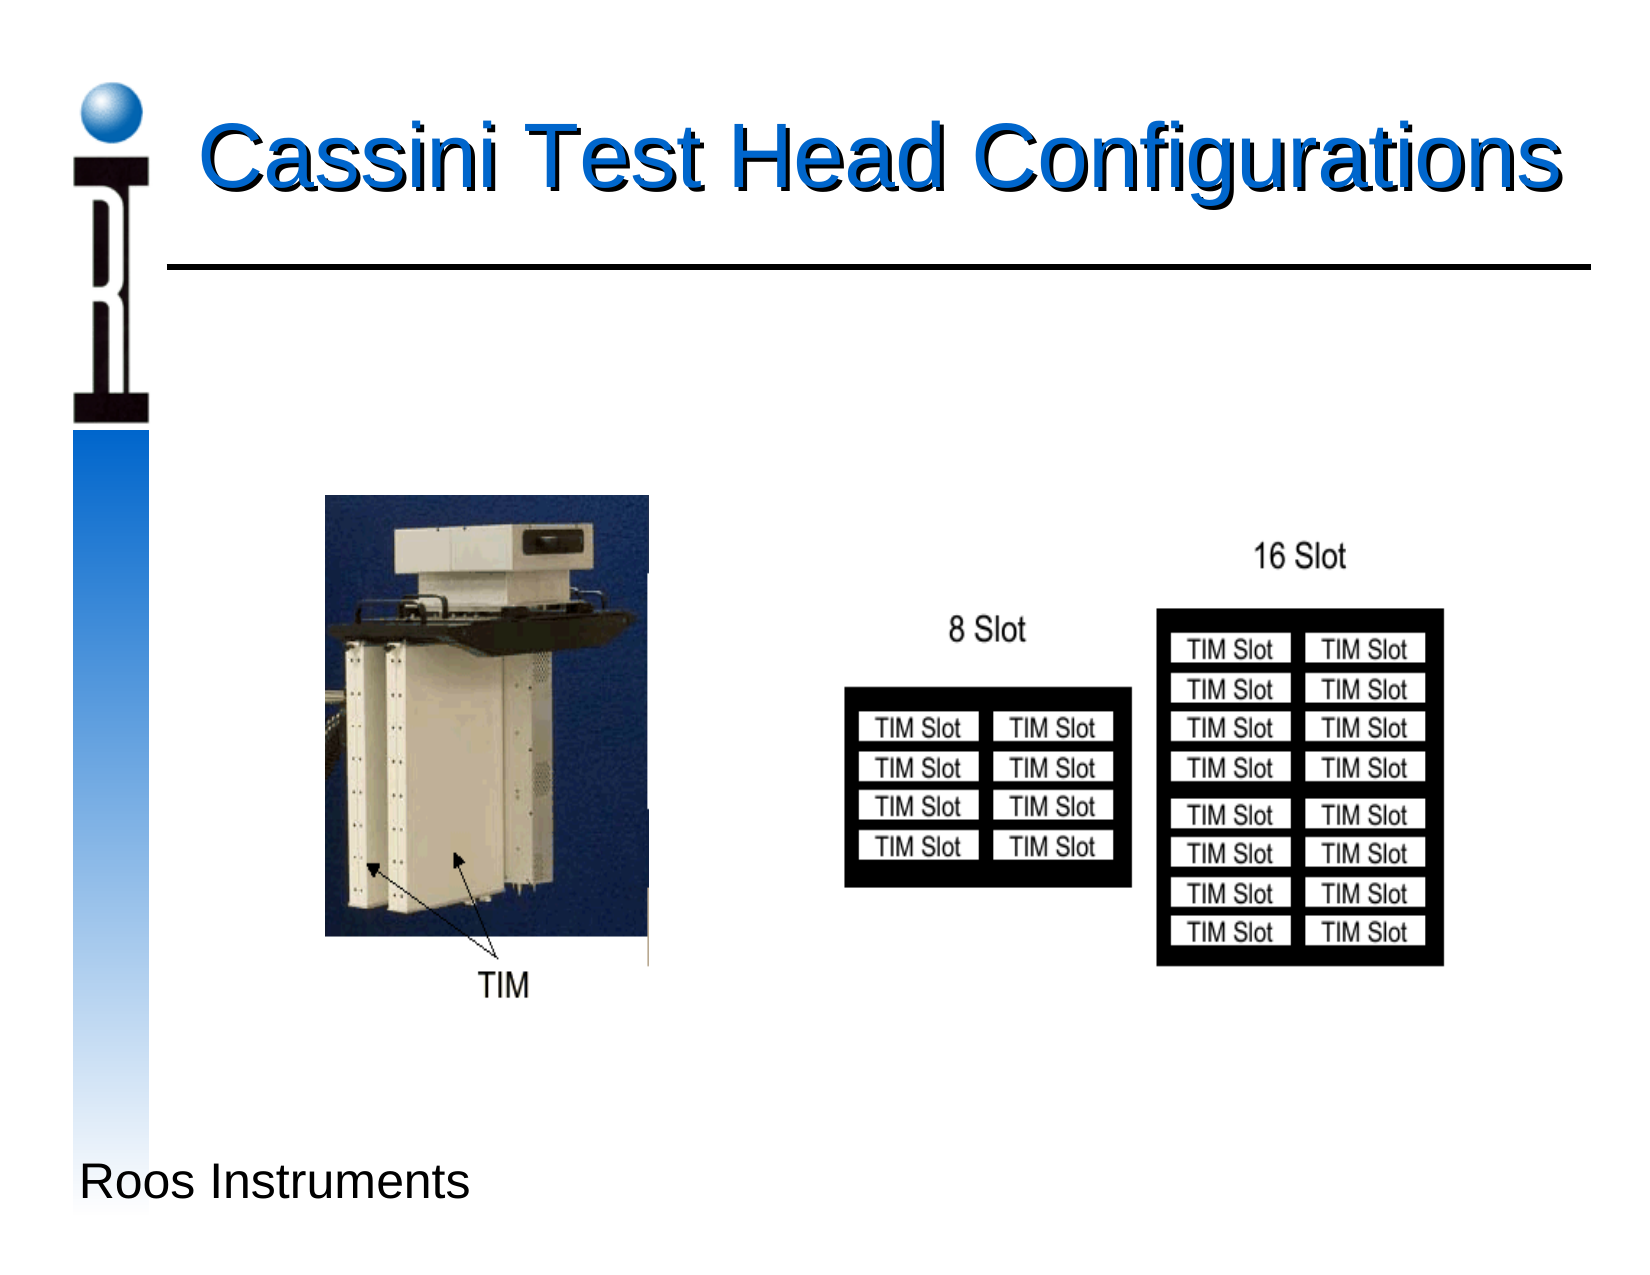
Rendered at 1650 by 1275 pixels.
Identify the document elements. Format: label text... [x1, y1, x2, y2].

title Cassini Test Head Configurations [171, 59, 1591, 253]
picture [69, 78, 154, 430]
picture [325, 495, 649, 1019]
picture [823, 518, 1450, 977]
